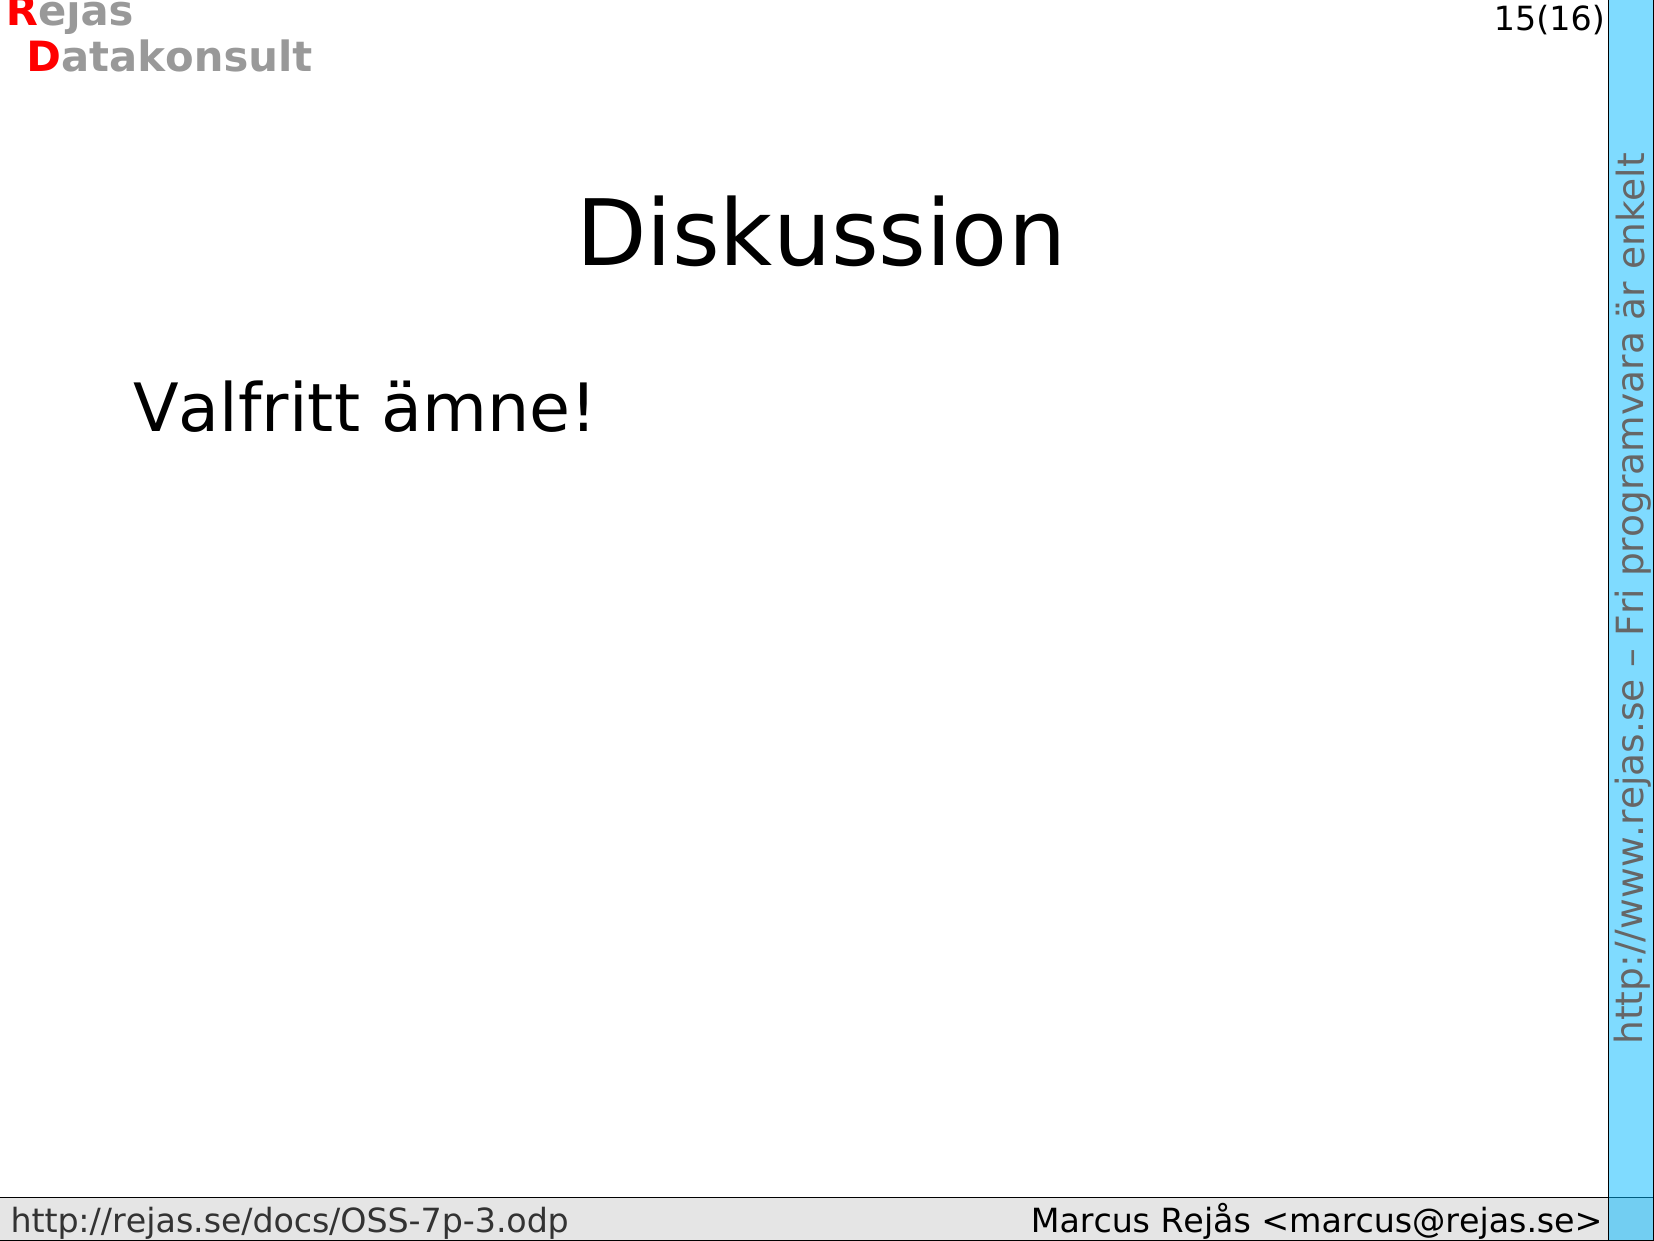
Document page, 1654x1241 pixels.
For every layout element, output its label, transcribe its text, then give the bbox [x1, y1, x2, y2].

list Valfritt ämne! [115, 368, 1528, 1165]
title Diskussion [115, 130, 1528, 338]
